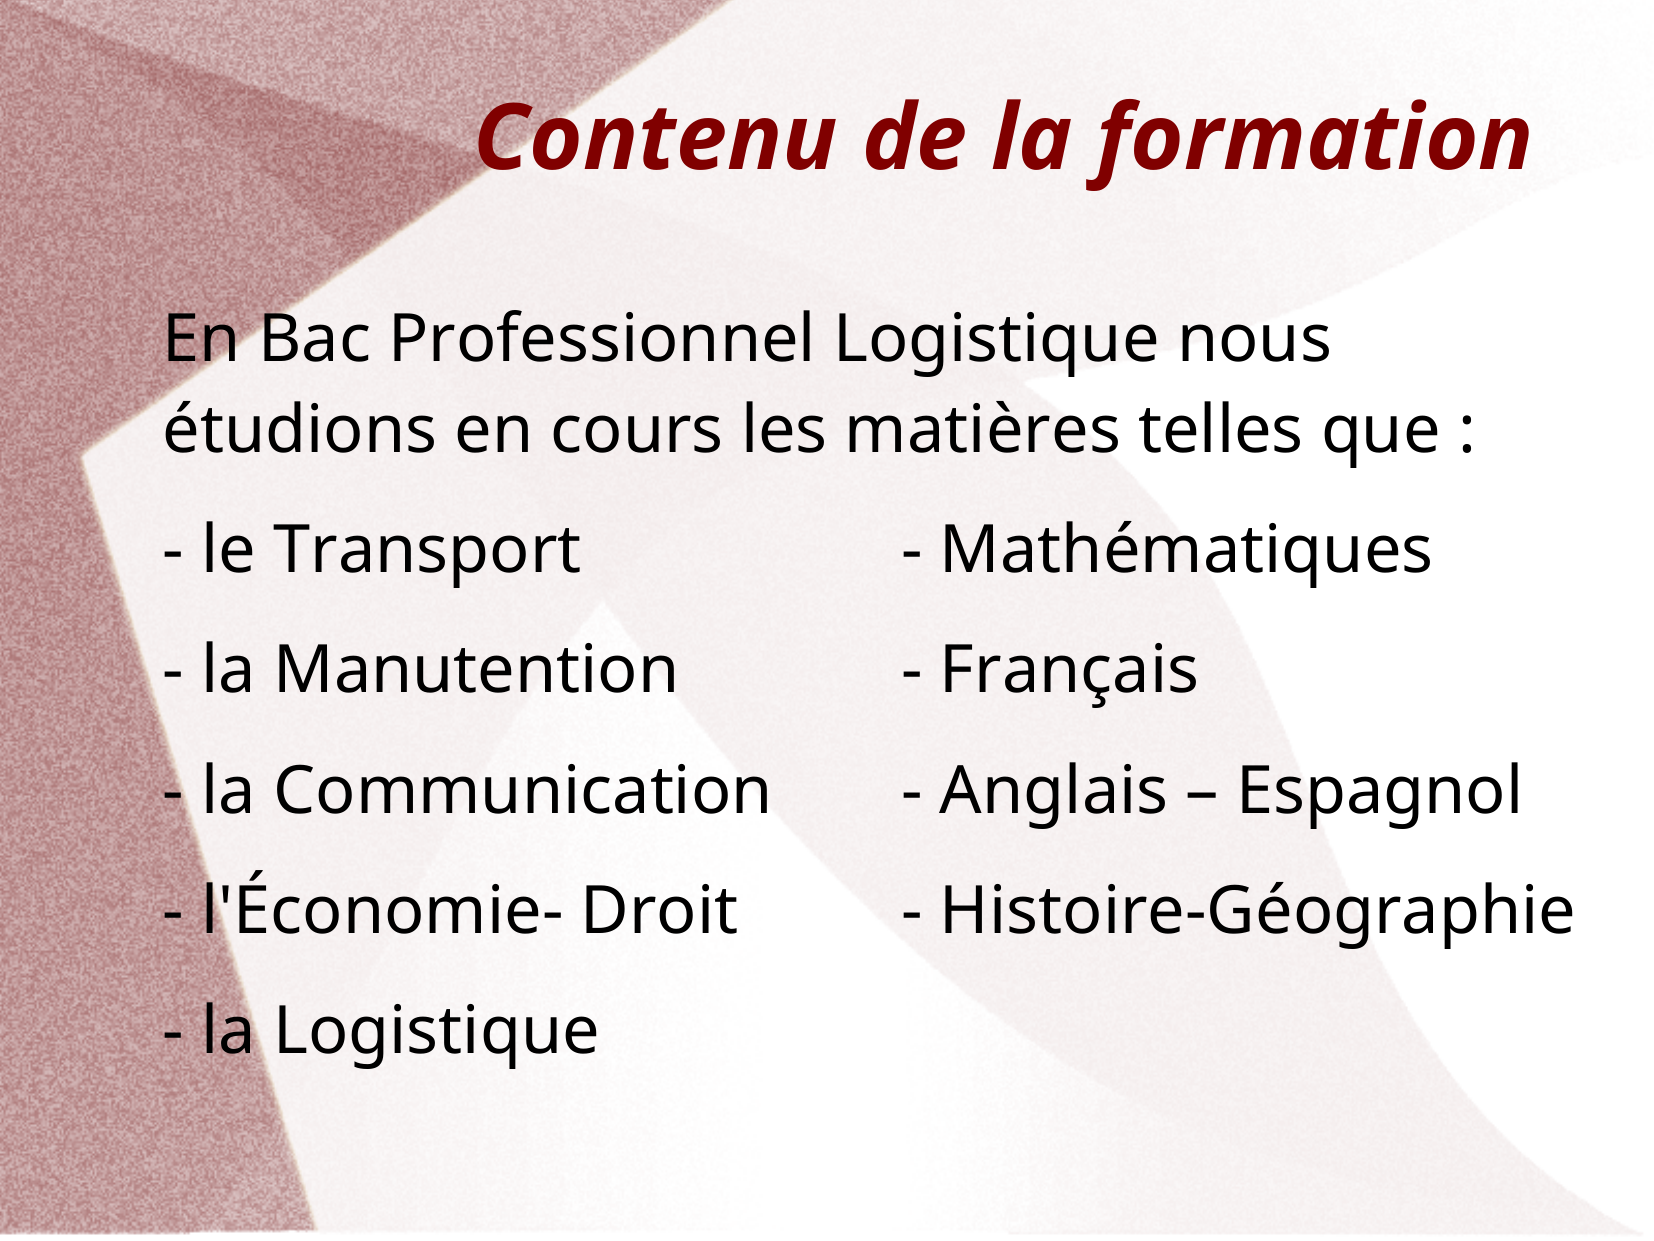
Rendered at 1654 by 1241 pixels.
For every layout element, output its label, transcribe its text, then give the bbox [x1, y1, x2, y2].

title Contenu de la formation [265, 30, 1536, 238]
picture [0, 0, 1654, 1241]
list En Bac Professionnel Logistique nous étudions en cours les matières telles que : - le Transport - Mathématiques - la Manutention - Français - la Communication - Anglais – Espagnol - l'Économie- Droit - Histoire-Géographie - la Logistique [92, 290, 1581, 1094]
